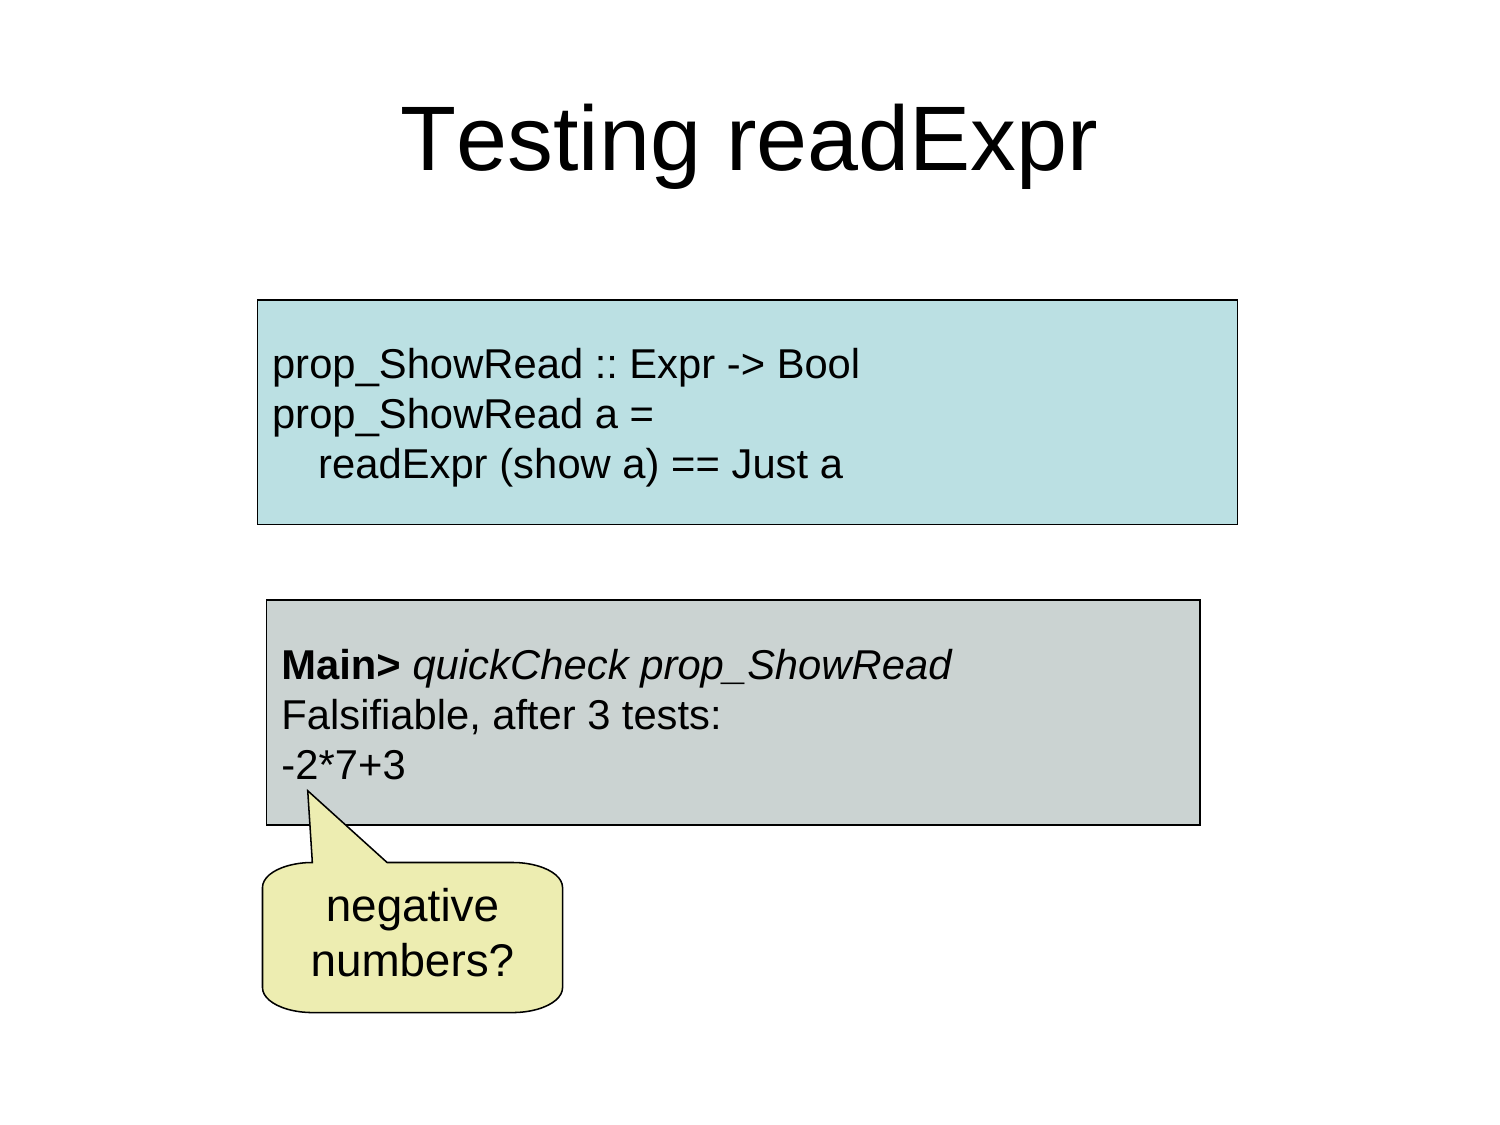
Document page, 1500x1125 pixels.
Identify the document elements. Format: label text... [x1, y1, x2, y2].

text_box prop_ShowRead :: Expr -> Bool prop_ShowRead a = readExpr (show a) == Just a [257, 299, 1238, 525]
text_box negative numbers? [262, 790, 563, 1013]
text_box Main> quickCheck prop_ShowRead Falsifiable, after 3 tests: -2*7+3 [266, 600, 1201, 826]
title Testing readExpr [75, 45, 1426, 233]
